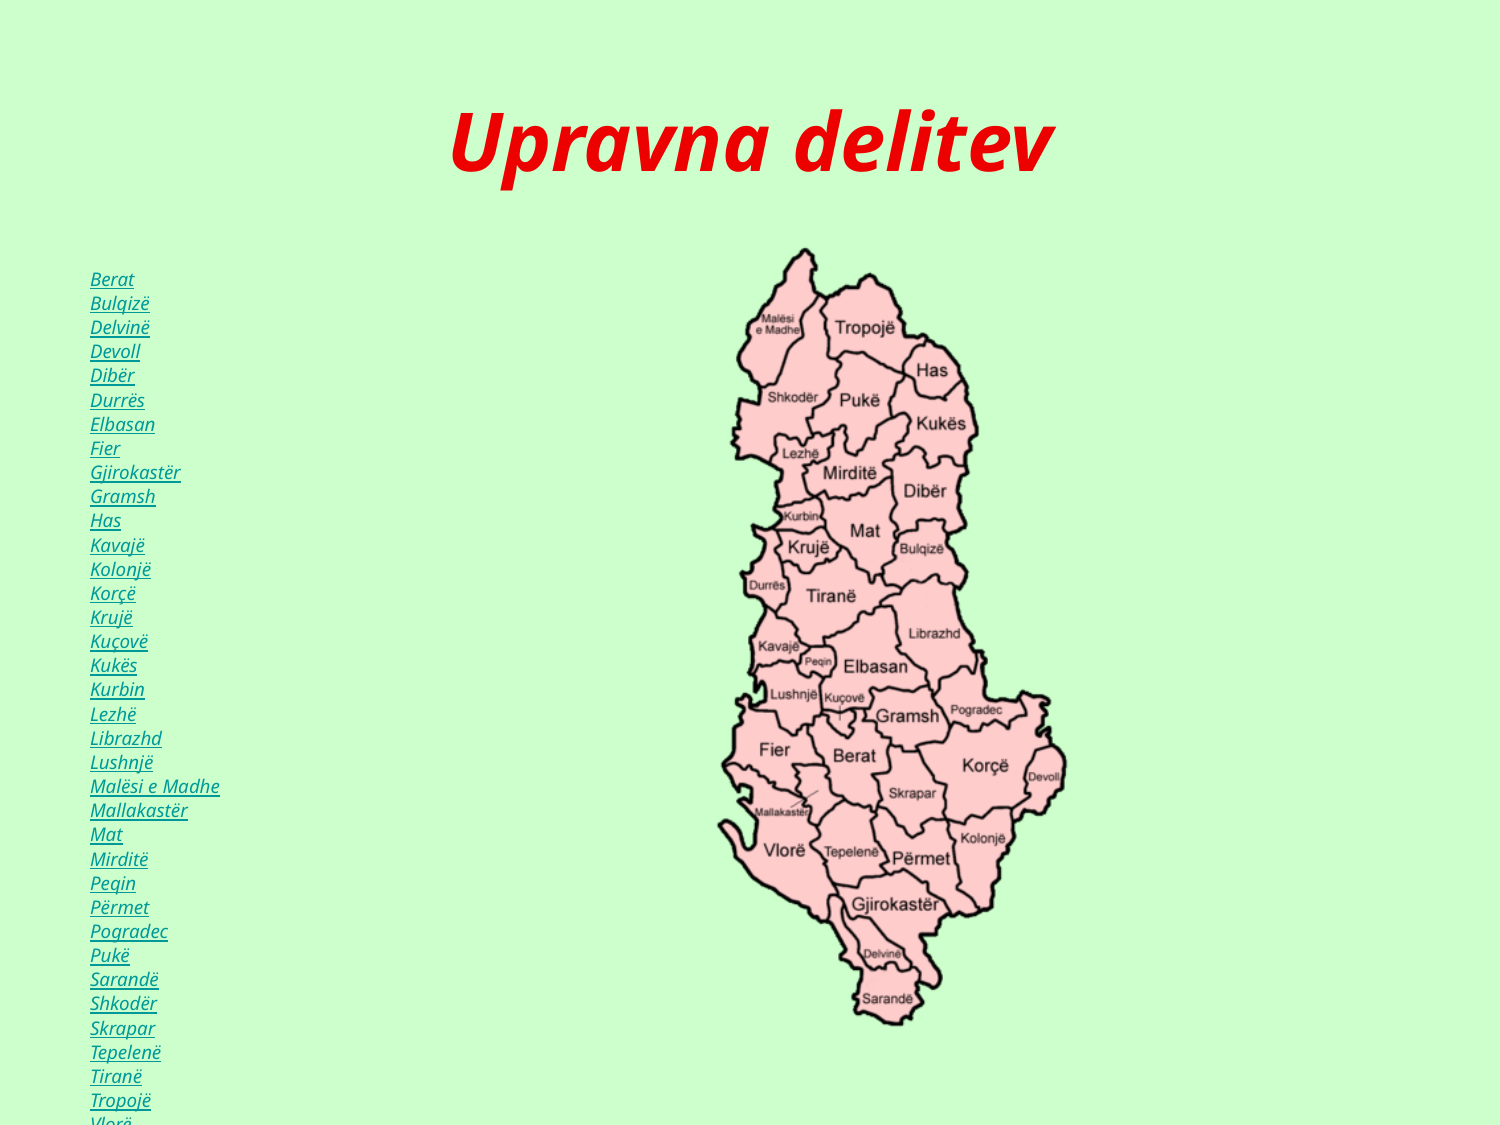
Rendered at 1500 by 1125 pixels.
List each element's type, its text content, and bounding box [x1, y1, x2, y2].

title Upravna delitev [75, 45, 1425, 233]
list Berat Bulqizë Delvinë Devoll Dibër Durrës Elbasan Fier Gjirokastër Gramsh Has Kavajë Kolonjë Korçë Krujë Kuçovë Kukës Kurbin Lezhë Librazhd Lushnjë Malësi e Madhe Mallakastër Mat Mirditë Peqin Përmet Pogradec Pukë Sarandë Shkodër Skrapar Tepelenë Tiranë Tropojë Vlorë [75, 262, 691, 1005]
picture [702, 243, 1078, 1035]
